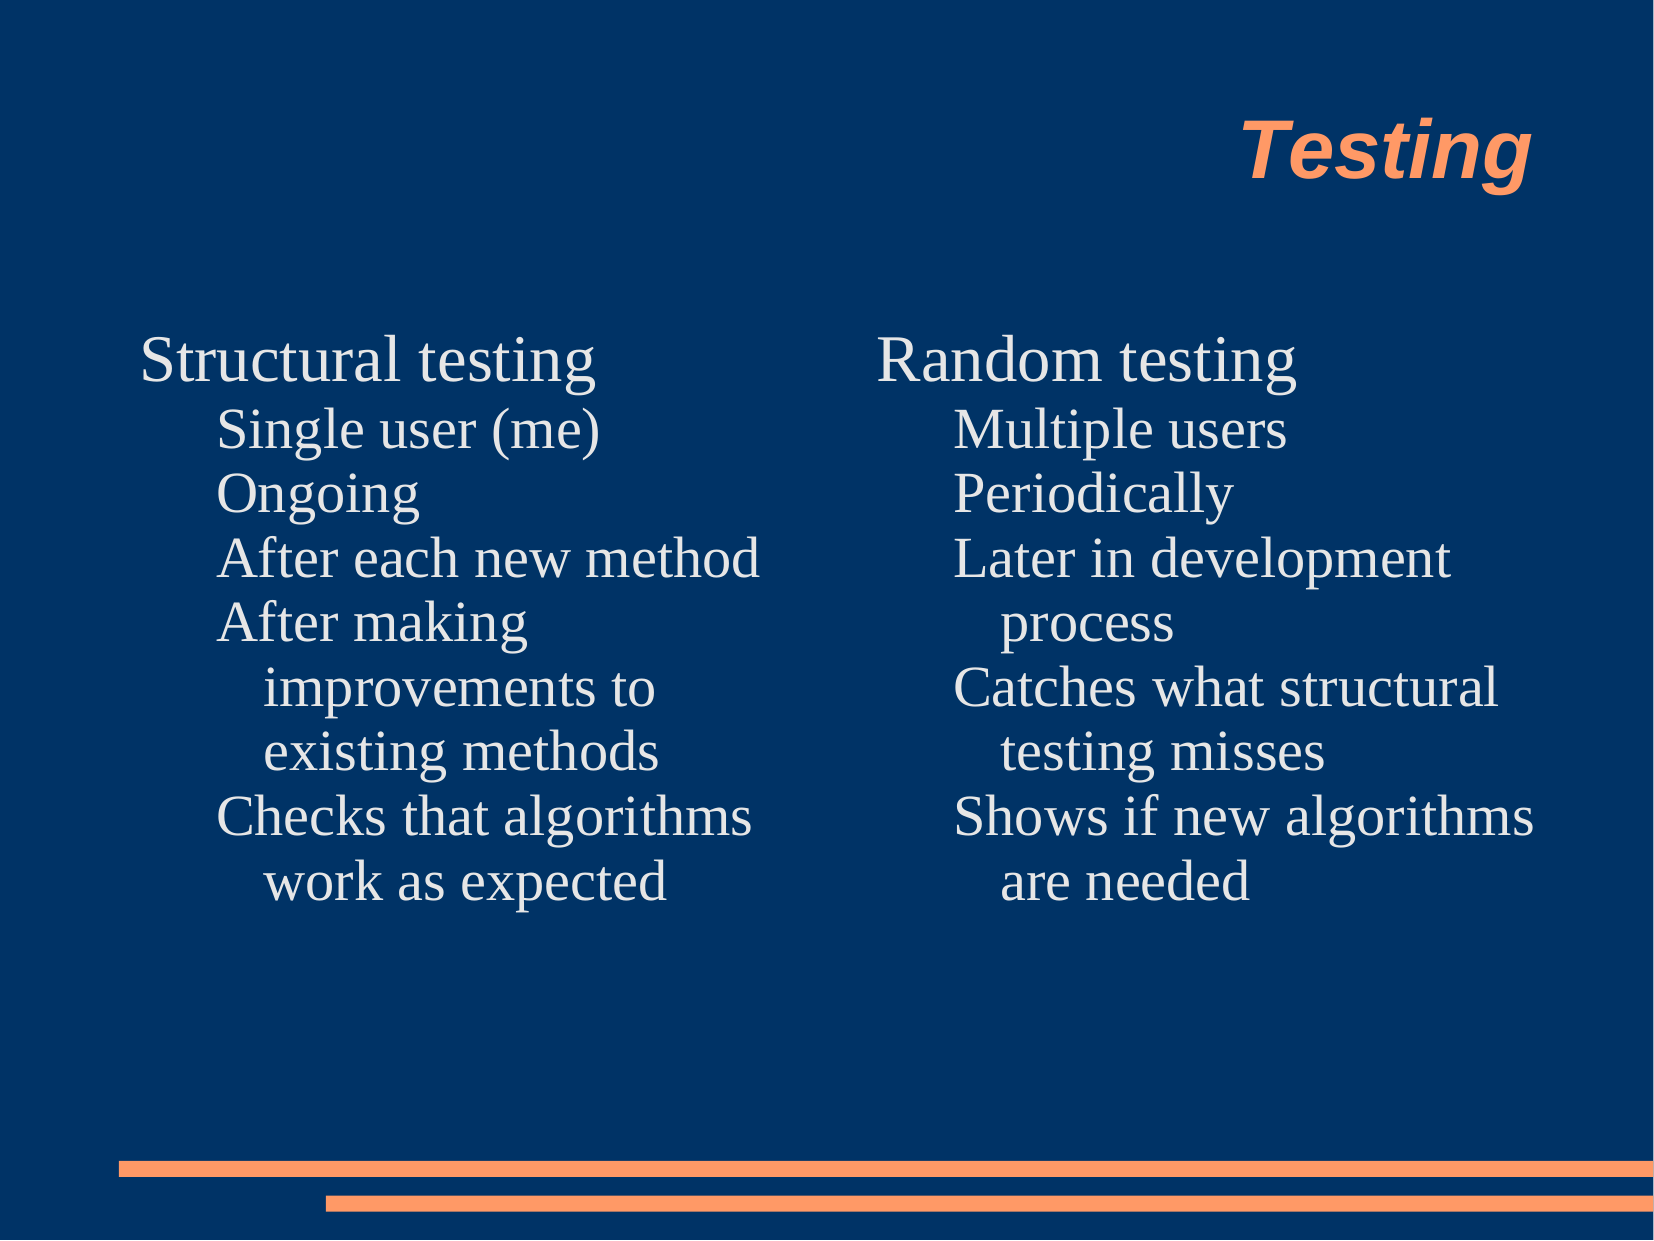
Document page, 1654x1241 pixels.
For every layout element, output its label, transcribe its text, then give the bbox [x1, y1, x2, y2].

list Random testing Multiple users Periodically Later in development process Catches what structural testing misses Shows if new algorithms are needed [858, 322, 1562, 1145]
title Testing [121, 46, 1534, 254]
list Structural testing Single user (me) Ongoing After each new method After making improvements to existing methods Checks that algorithms work as expected [121, 322, 824, 1133]
